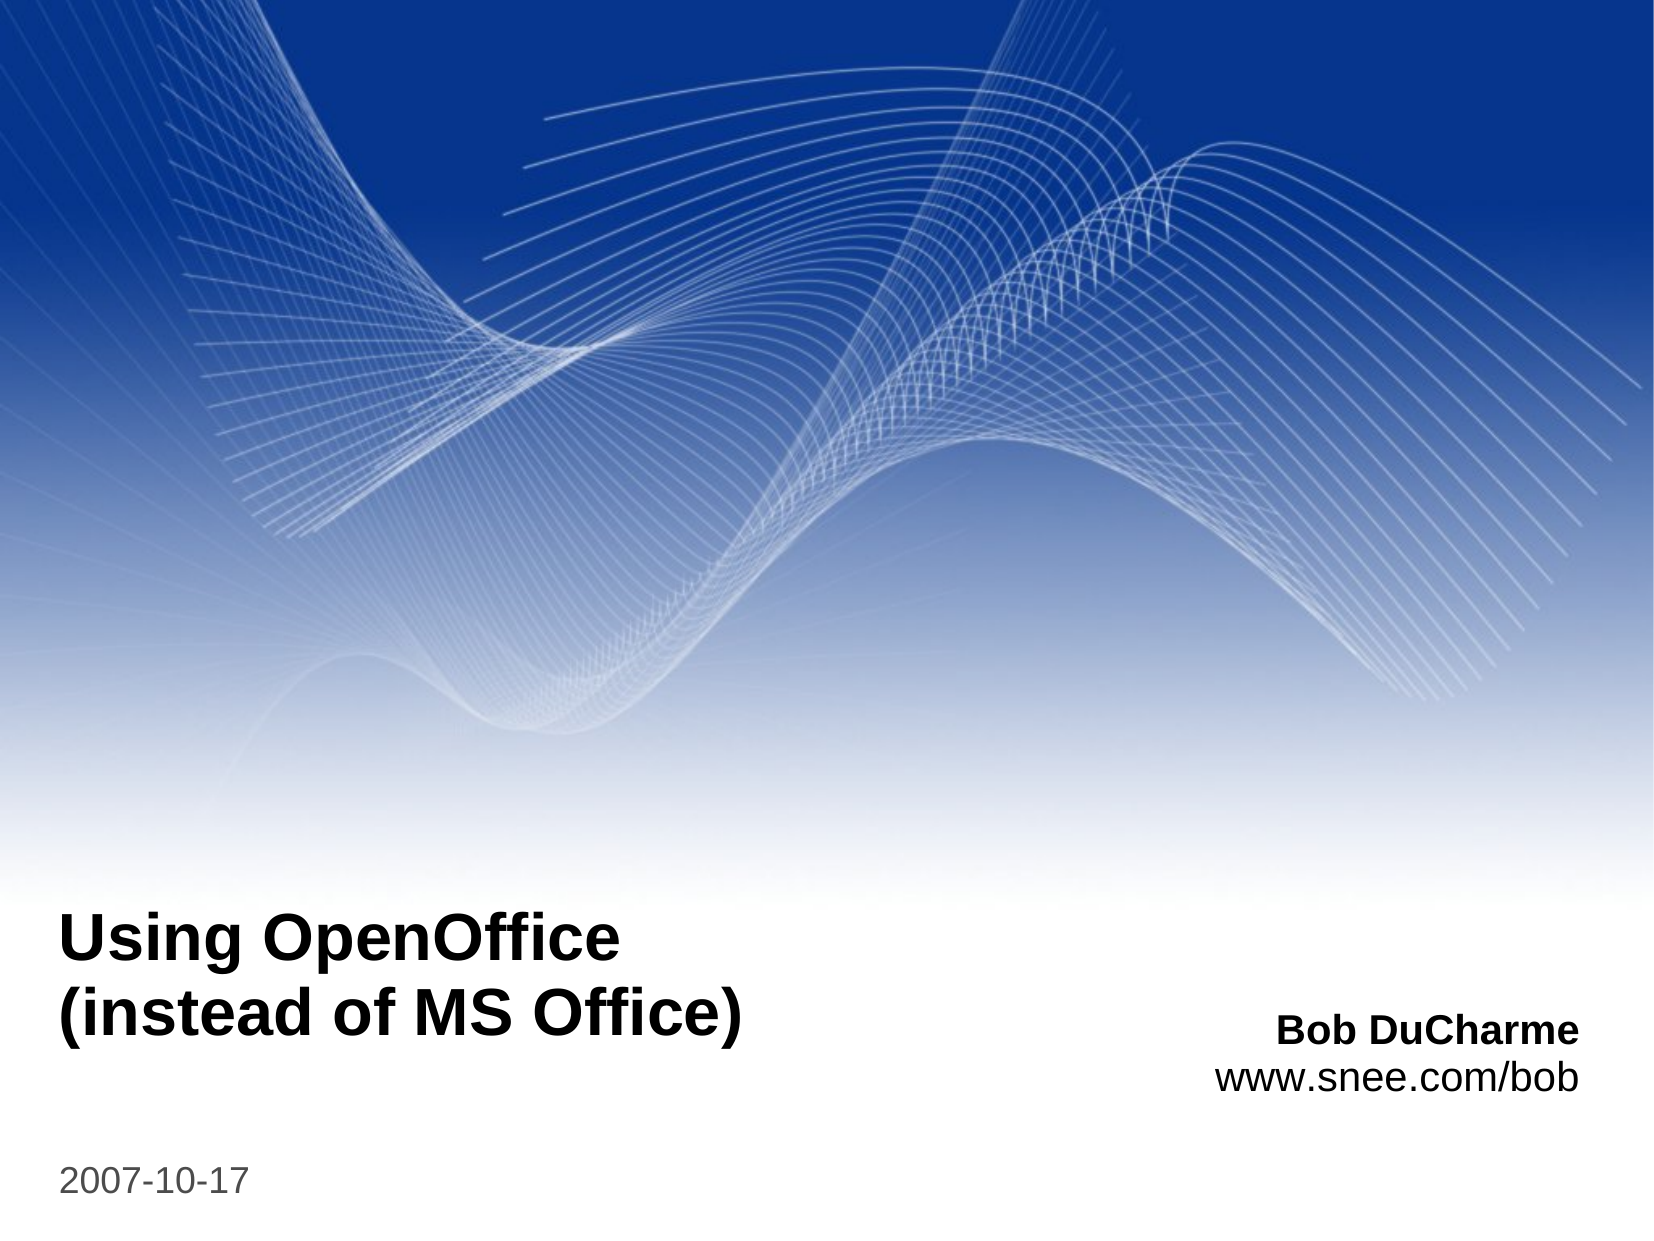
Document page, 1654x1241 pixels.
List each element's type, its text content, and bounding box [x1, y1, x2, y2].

picture [0, 0, 1654, 1241]
title Using OpenOffice (instead of MS Office) [59, 893, 1034, 1056]
